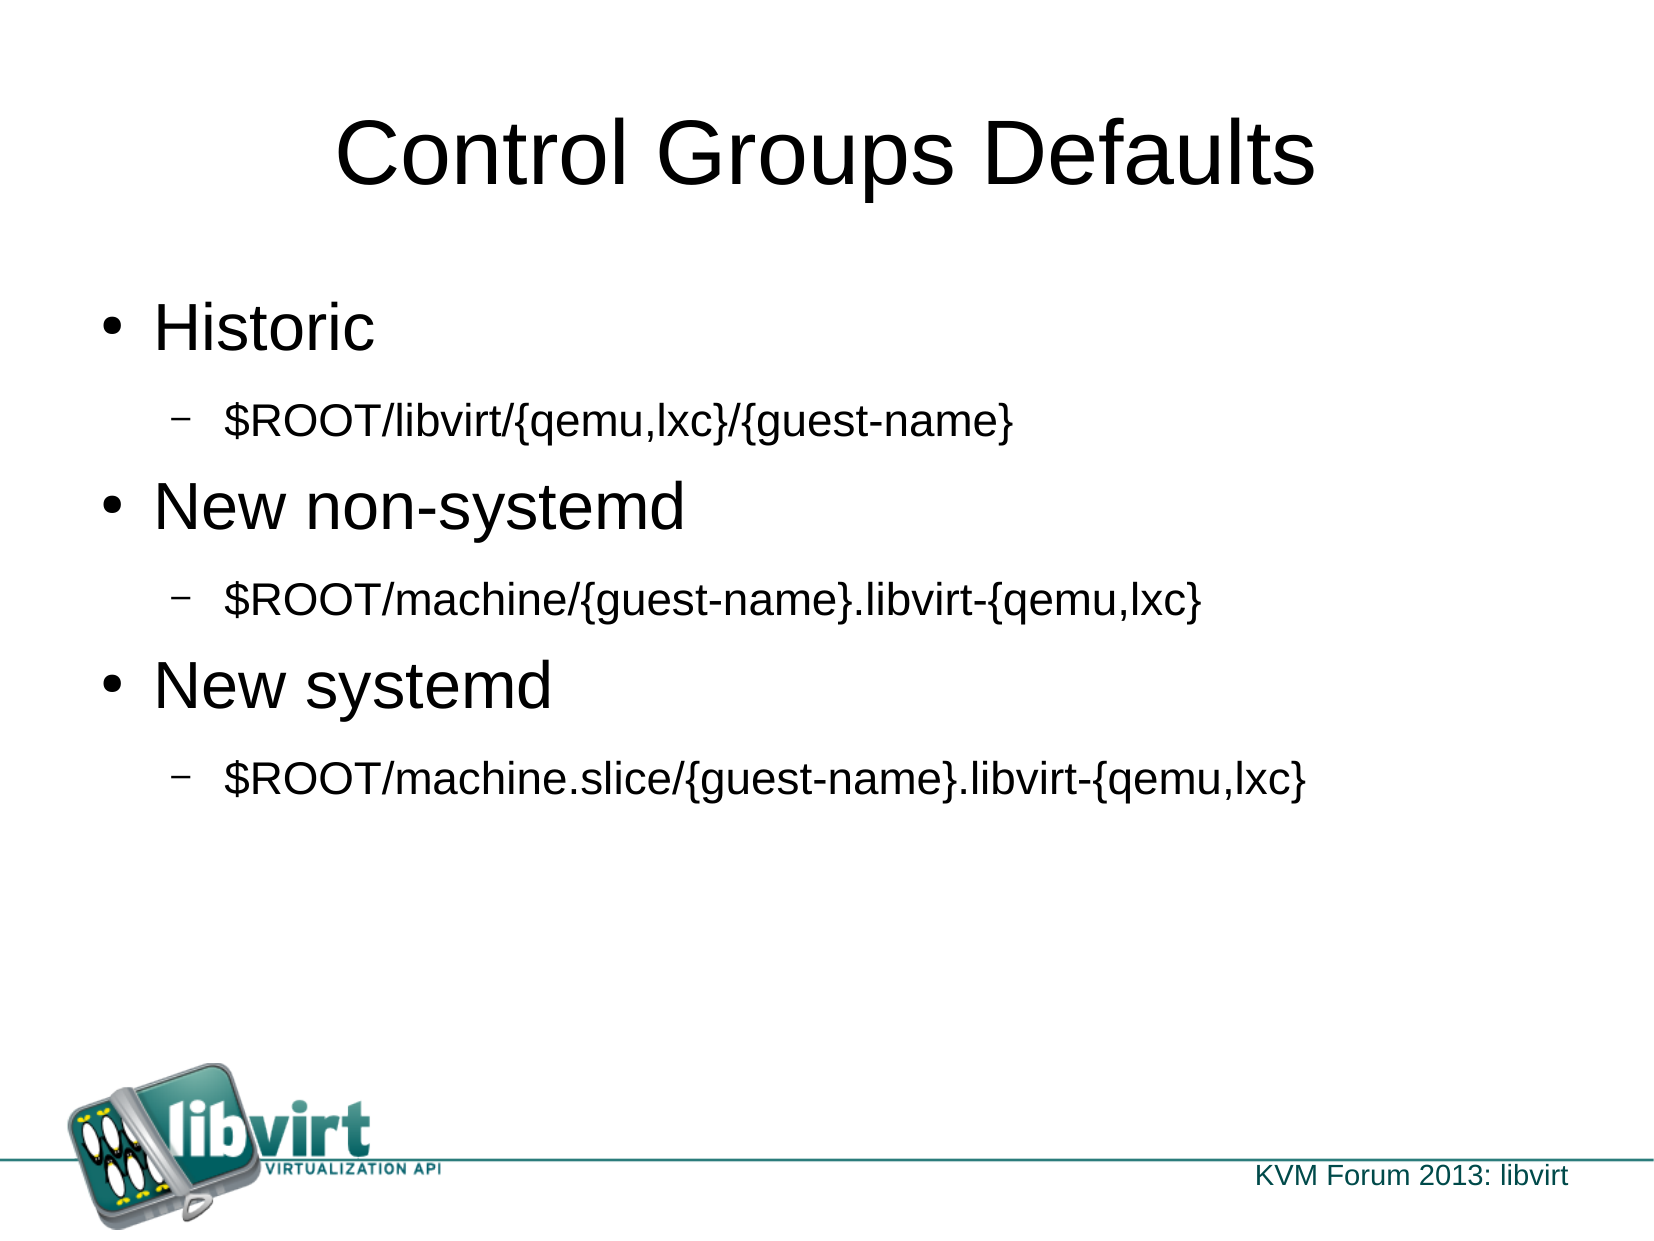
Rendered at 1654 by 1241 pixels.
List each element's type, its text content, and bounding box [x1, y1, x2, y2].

title Control Groups Defaults [82, 49, 1571, 257]
list Historic $ROOT/libvirt/{qemu,lxc}/{guest-name} New non-systemd $ROOT/machine/{guest-name}.libvirt-{qemu,lxc} New systemd $ROOT/machine.slice/{guest-name}.libvirt-{qemu,lxc} [82, 290, 1571, 1010]
picture [0, 1063, 1654, 1230]
